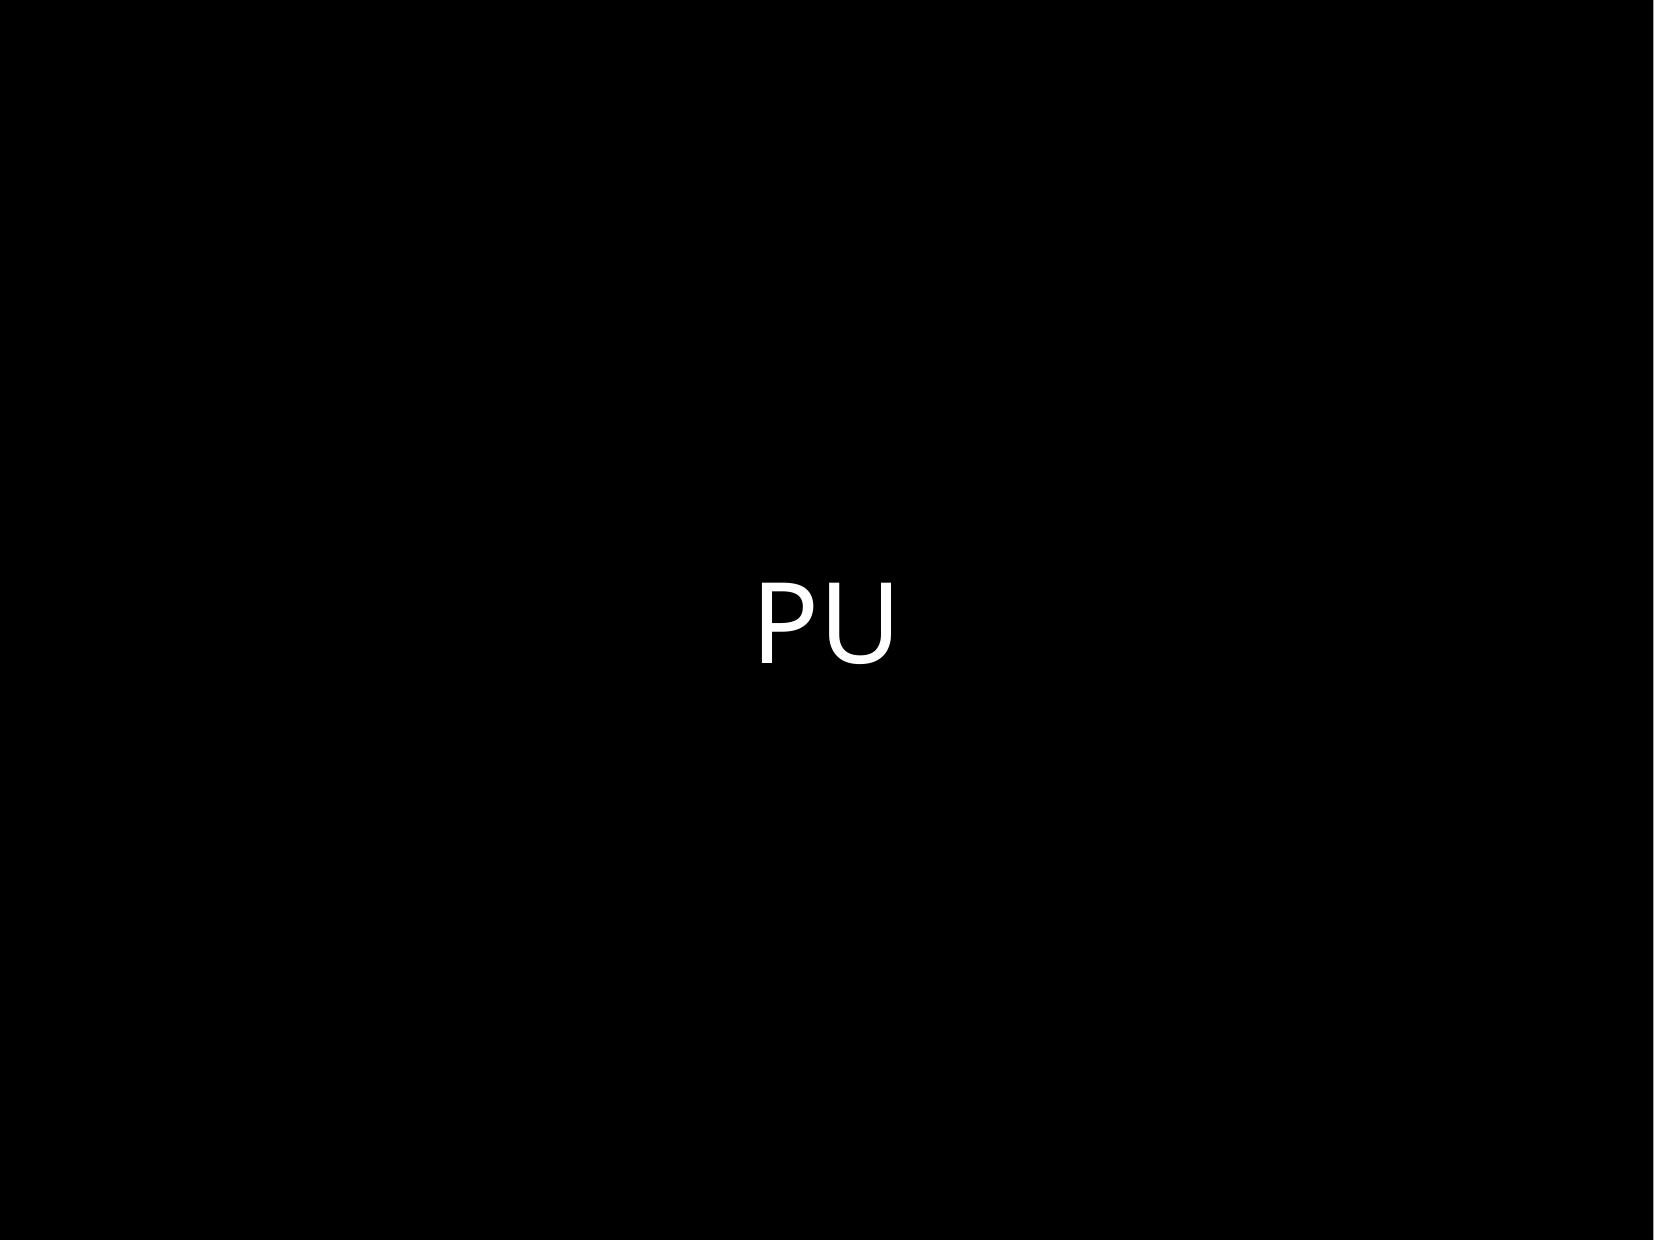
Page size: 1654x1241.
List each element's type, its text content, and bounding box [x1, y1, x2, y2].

subtitle PU [82, 59, 1571, 1182]
